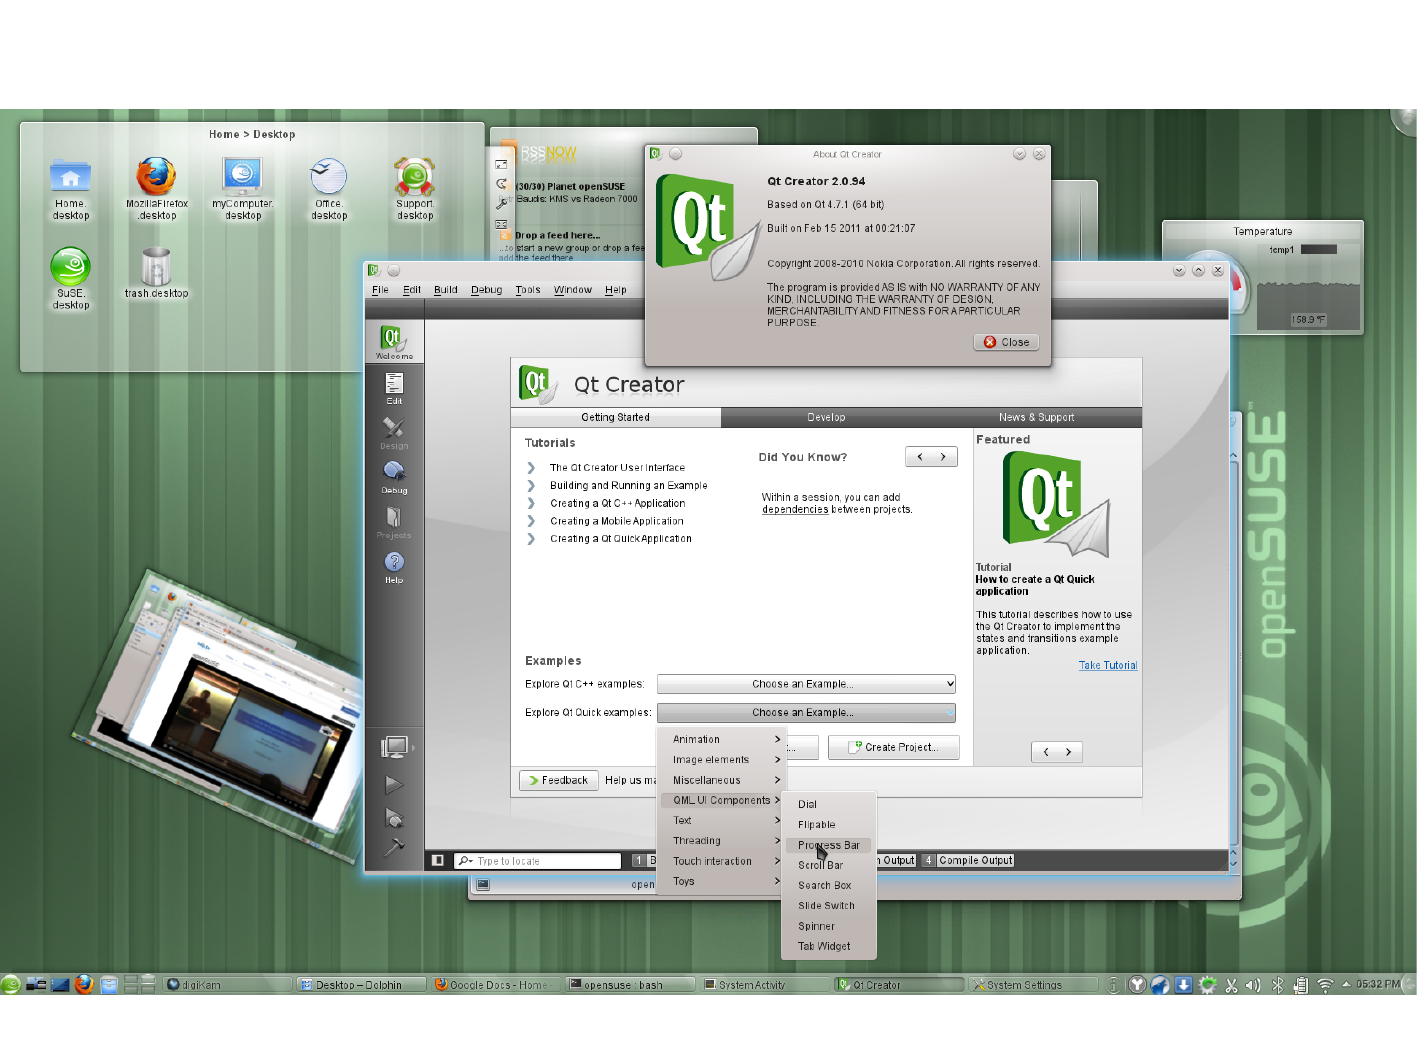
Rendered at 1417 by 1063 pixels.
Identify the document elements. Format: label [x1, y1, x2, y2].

picture [0, 109, 1417, 995]
